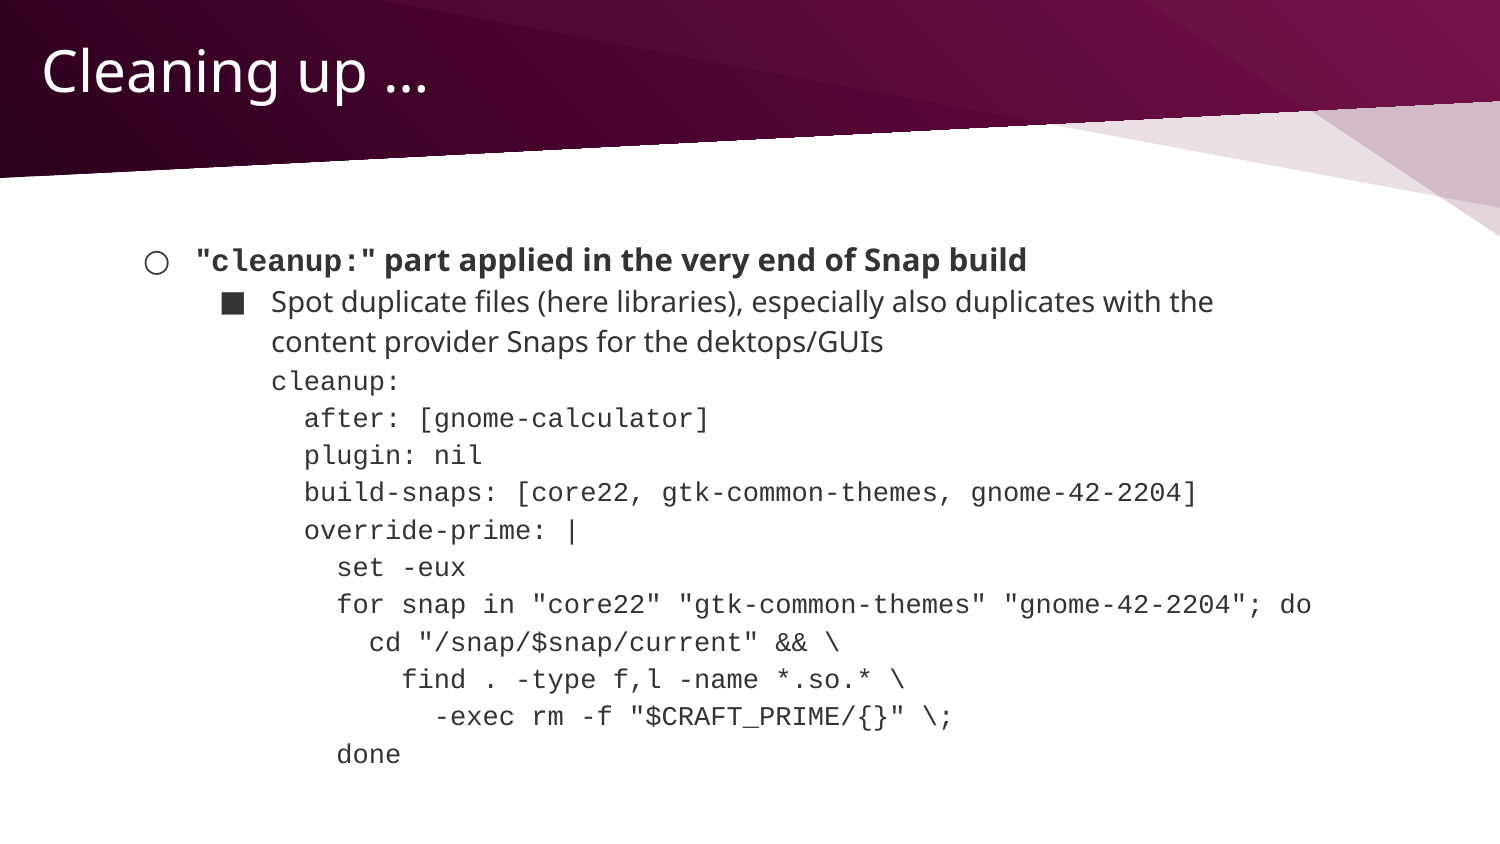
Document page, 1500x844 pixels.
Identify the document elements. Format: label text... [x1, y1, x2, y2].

title Cleaning up … [41, 5, 1336, 134]
list "cleanup:" part applied in the very end of Snap build Spot duplicate files (here libraries), especially also duplicates with the content provider Snaps for the dektops/GUIs cleanup: after: [gnome-calculator] plugin: nil build-snaps: [core22, gtk-common-themes, gnome-42-2204] override-prime: | set -eux for snap in "core22" "gtk-common-themes" "gnome-42-2204"; do cd "/snap/$snap/current" && \ find . -type f,l -name *.so.* \ -exec rm -f "$CRAFT_PRIME/{}" \; done [35, 229, 1324, 789]
